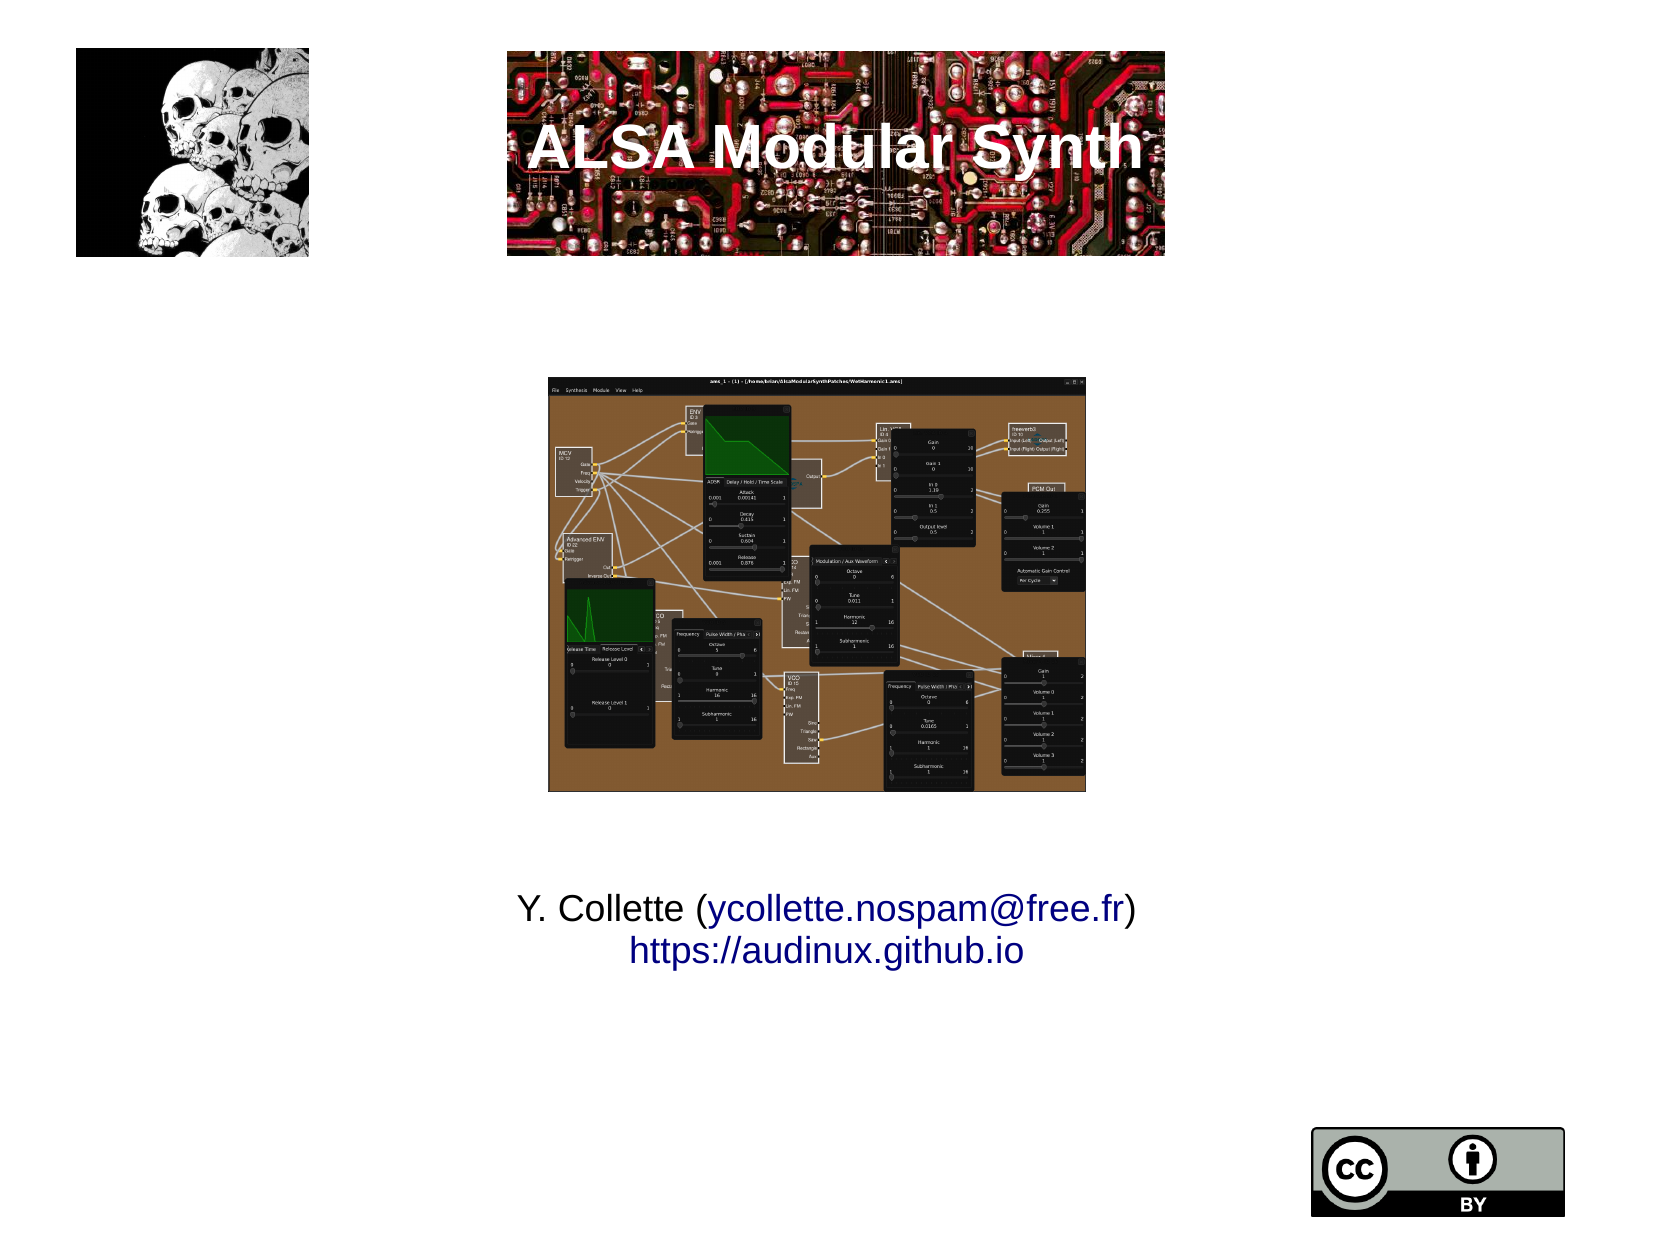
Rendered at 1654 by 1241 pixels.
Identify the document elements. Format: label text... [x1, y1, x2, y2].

picture [76, 48, 309, 257]
text_box ALSA Modular Synth [511, 104, 1278, 278]
picture [548, 377, 1086, 792]
text_box Y. Collette (ycollette.nospam@free.fr) https://audinux.github.io [496, 879, 1158, 979]
picture [507, 51, 1165, 256]
picture [1311, 1127, 1565, 1217]
